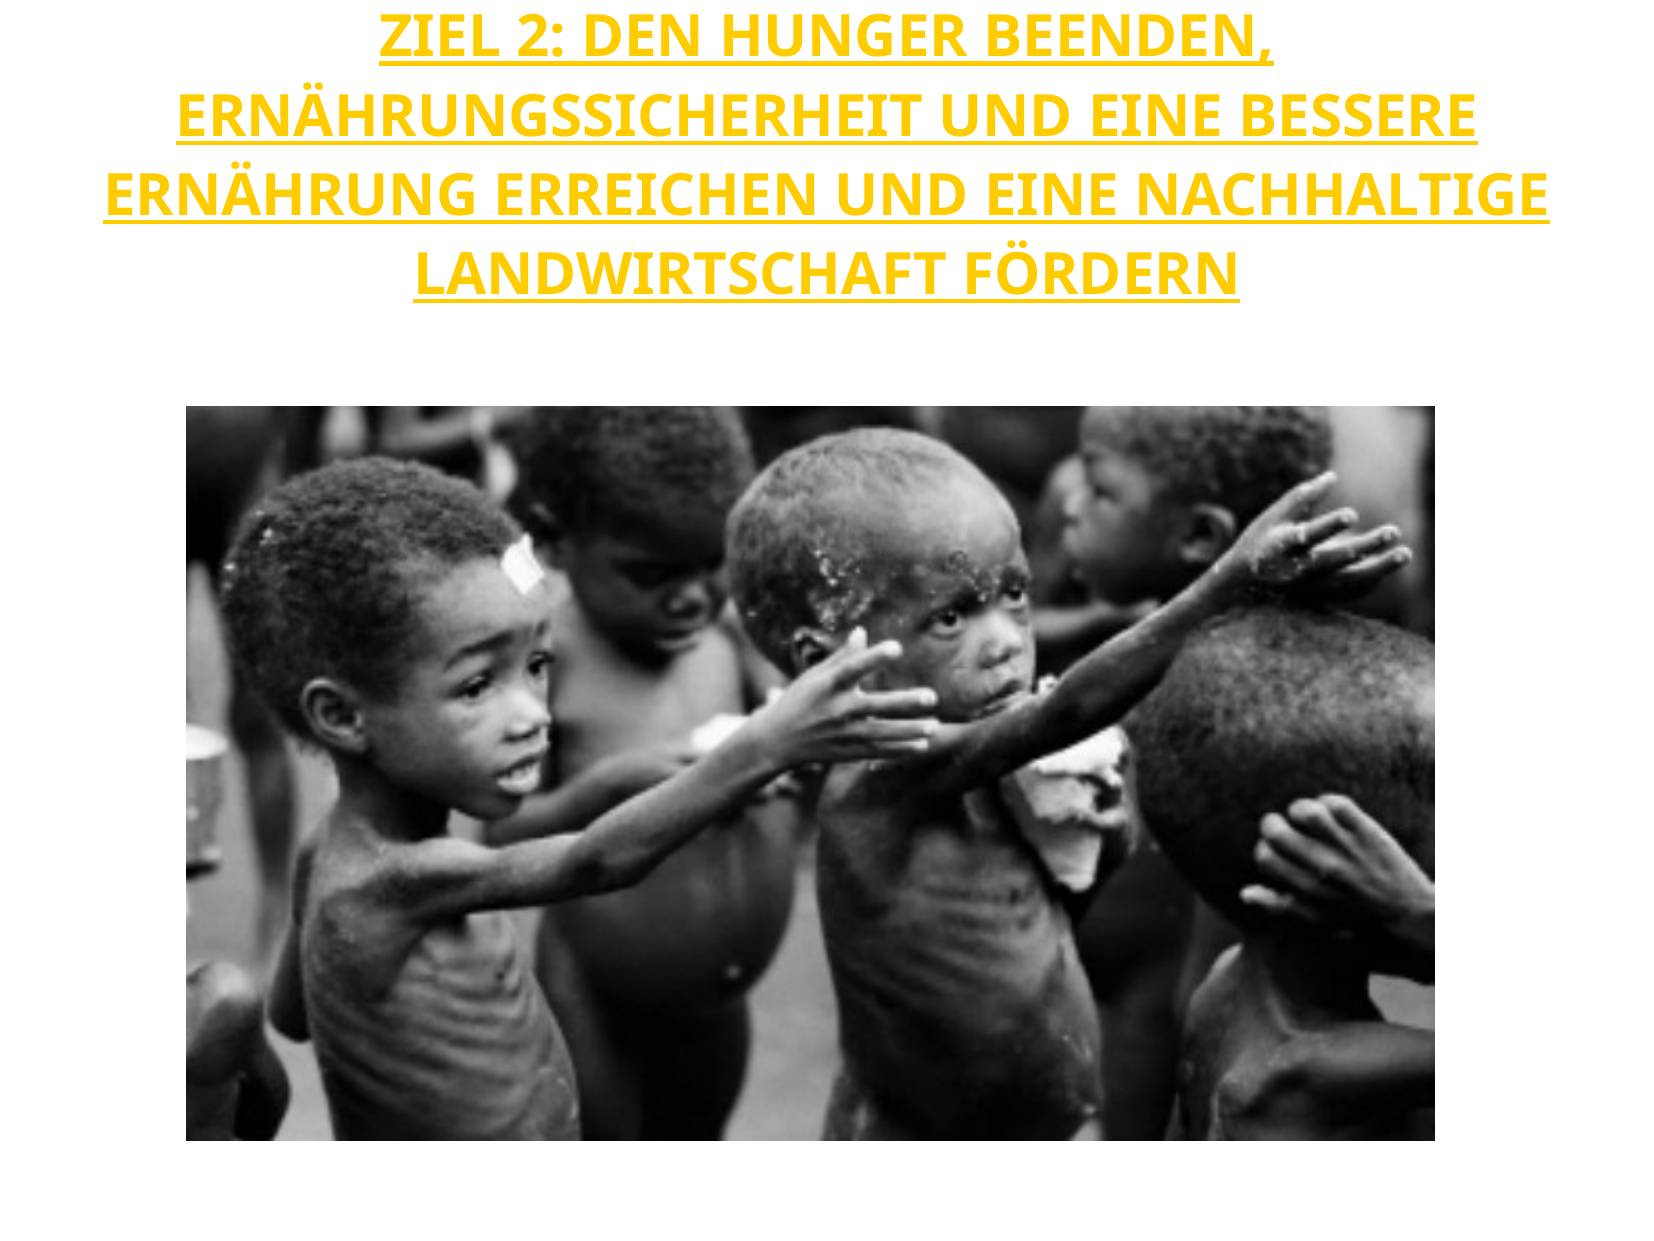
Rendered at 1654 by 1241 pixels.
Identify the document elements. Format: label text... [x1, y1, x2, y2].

picture [186, 406, 1435, 1141]
title ZIEL 2: DEN HUNGER BEENDEN, ERNÄHRUNGSSICHERHEIT UND EINE BESSERE ERNÄHRUNG ERREICHEN UND EINE NACHHALTIGE LANDWIRTSCHAFT FÖRDERN [82, 0, 1571, 308]
